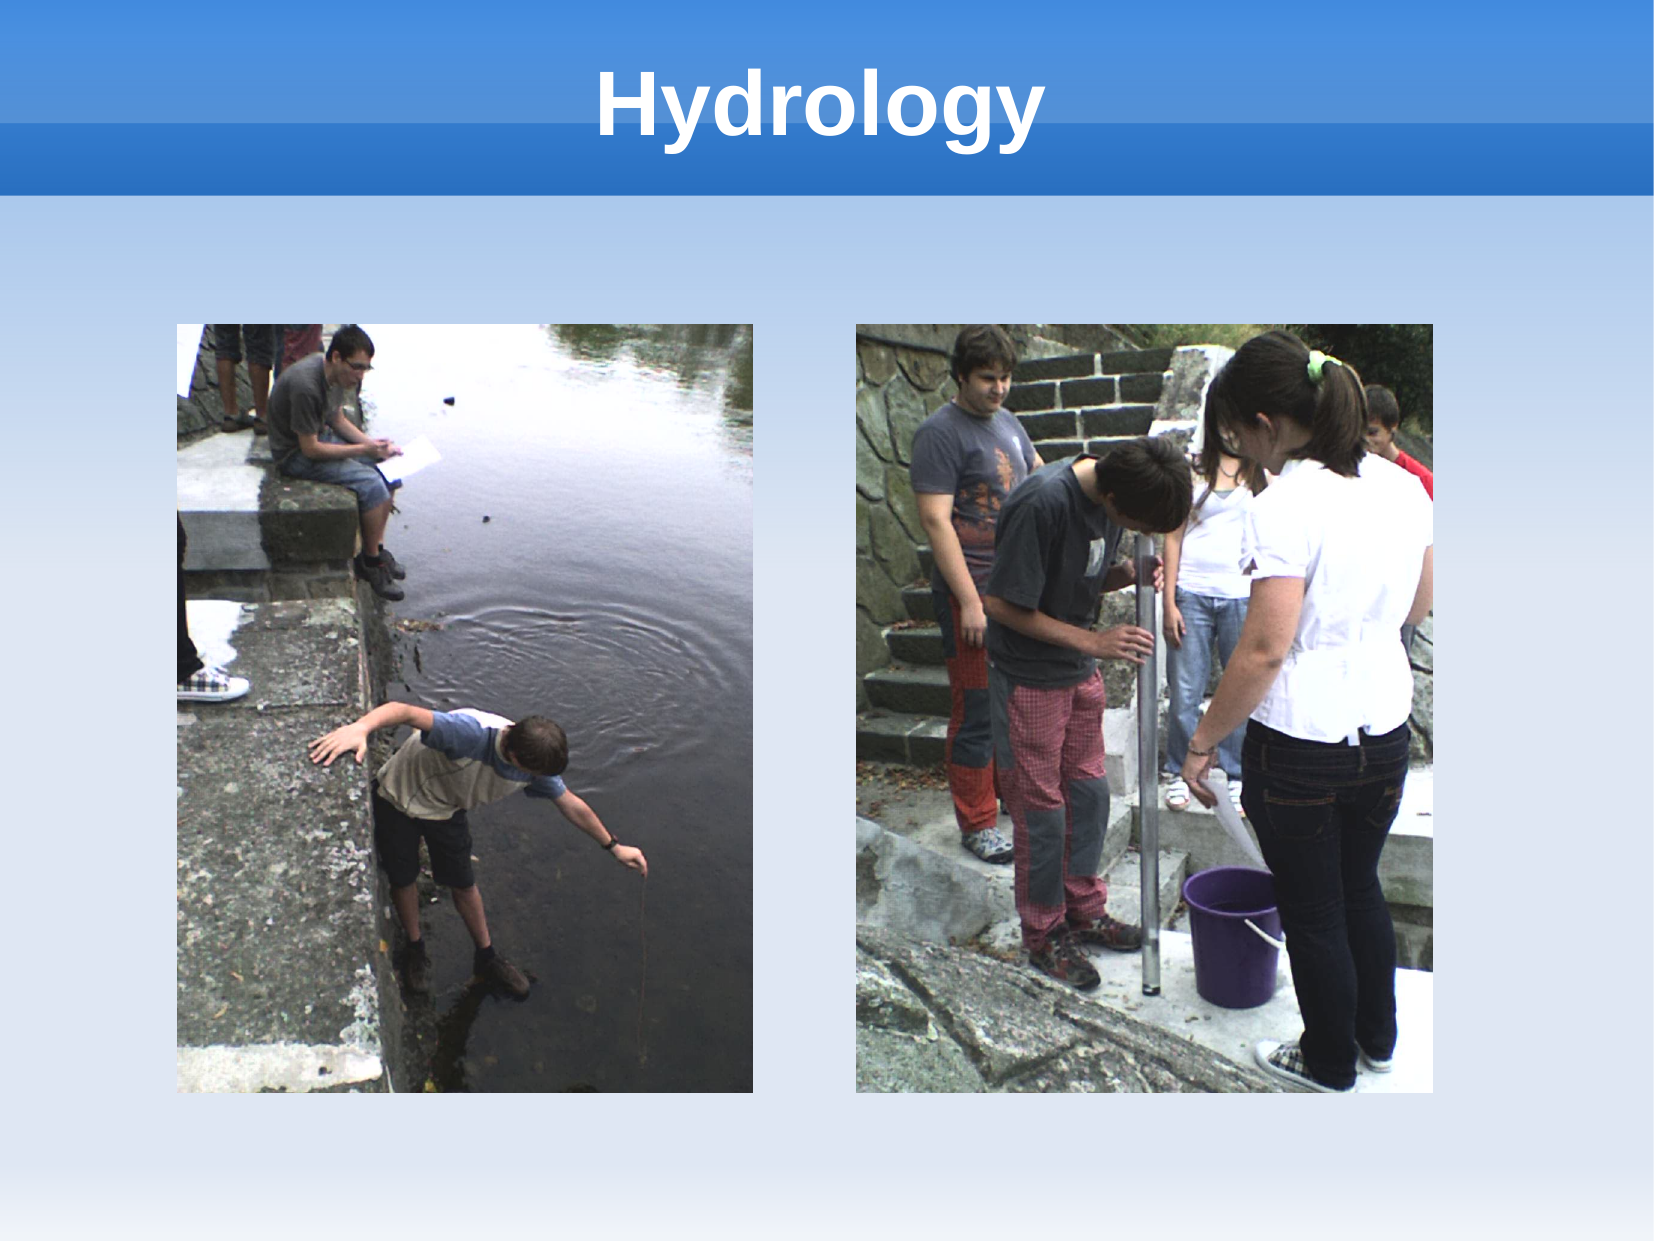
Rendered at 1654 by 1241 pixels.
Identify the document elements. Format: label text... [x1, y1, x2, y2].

picture [0, 0, 1654, 1241]
title Hydrology [76, 7, 1565, 200]
